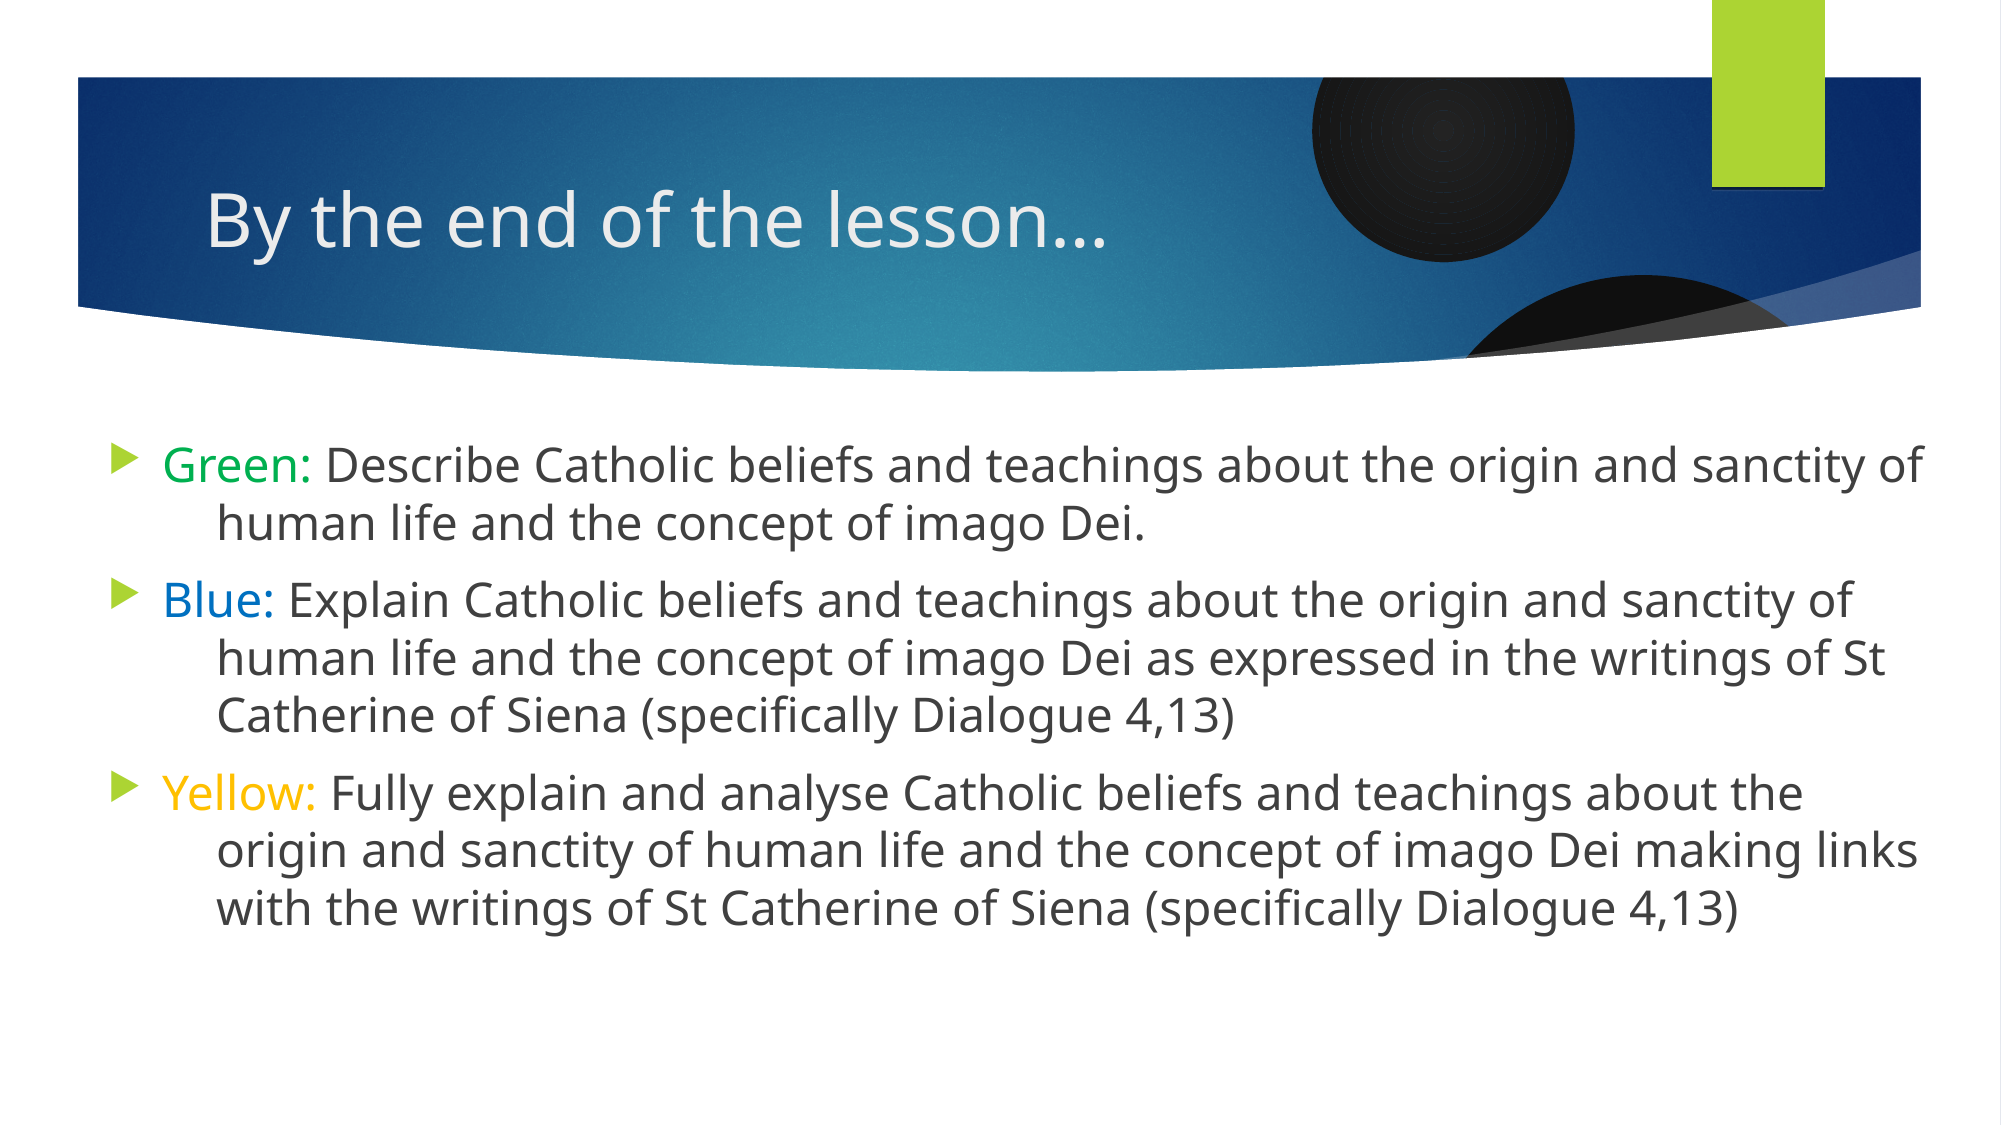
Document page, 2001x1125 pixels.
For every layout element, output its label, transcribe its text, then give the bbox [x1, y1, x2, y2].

list Green: Describe Catholic beliefs and teachings about the origin and sanctity of human life and the concept of imago Dei. Blue: Explain Catholic beliefs and teachings about the origin and sanctity of human life and the concept of imago Dei as expressed in the writings of St Catherine of Siena (specifically Dialogue 4,13) Yellow: Fully explain and analyse Catholic beliefs and teachings about the origin and sanctity of human life and the concept of imago Dei making links with the writings of St Catherine of Siena (specifically Dialogue 4,13) [92, 427, 1942, 988]
title By the end of the lesson… [189, 159, 1627, 276]
